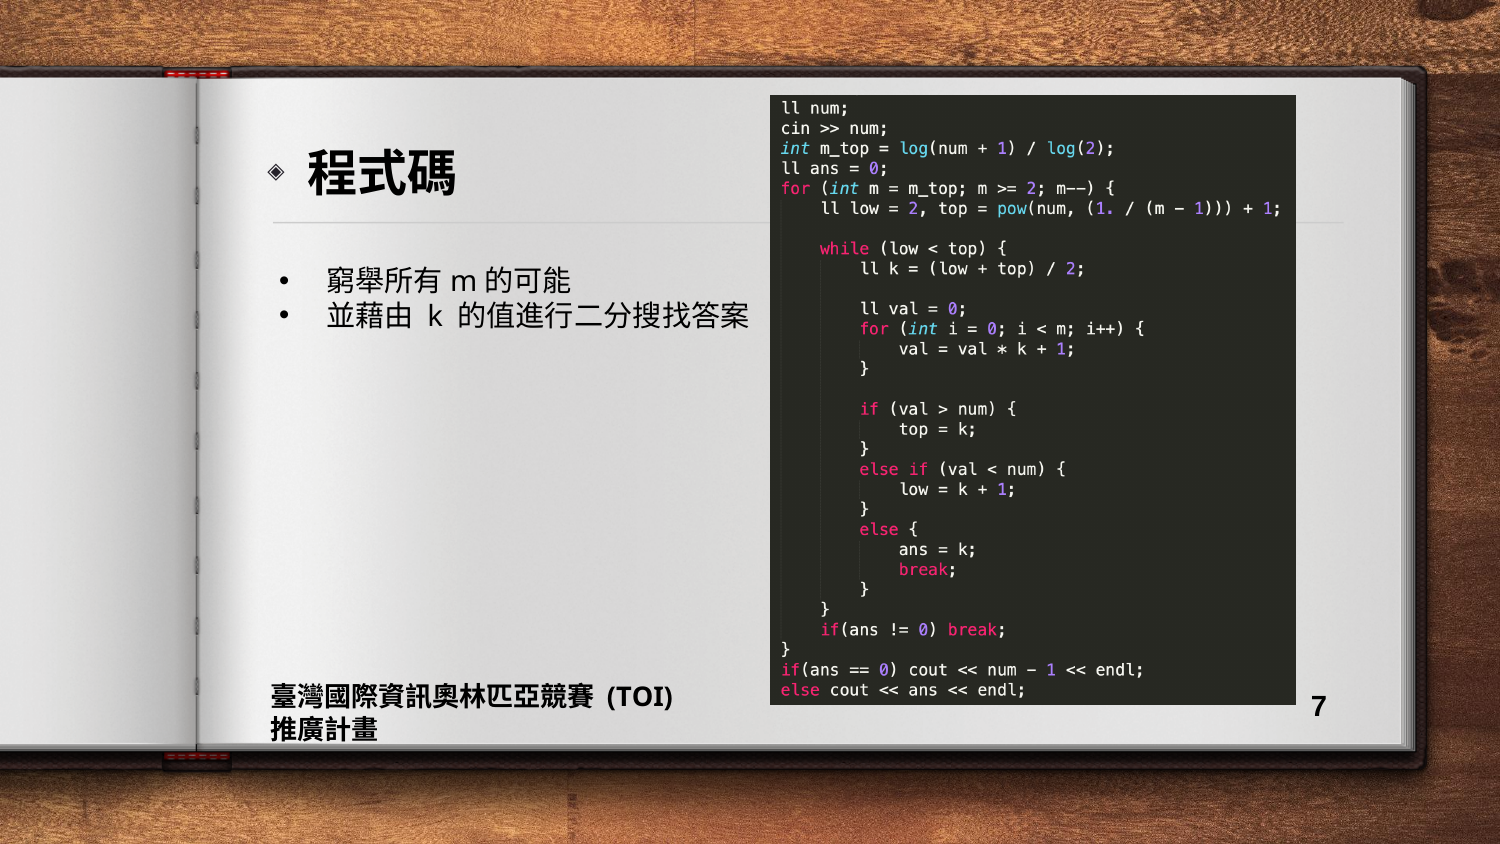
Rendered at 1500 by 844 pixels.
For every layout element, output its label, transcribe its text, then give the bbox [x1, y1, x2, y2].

text_box 程式碼 [252, 126, 746, 216]
text_box 窮舉所有m的可能 並藉由 k 的值進行二分搜找答案 [264, 255, 770, 628]
picture [770, 95, 1296, 705]
text_box [1295, 672, 1386, 737]
